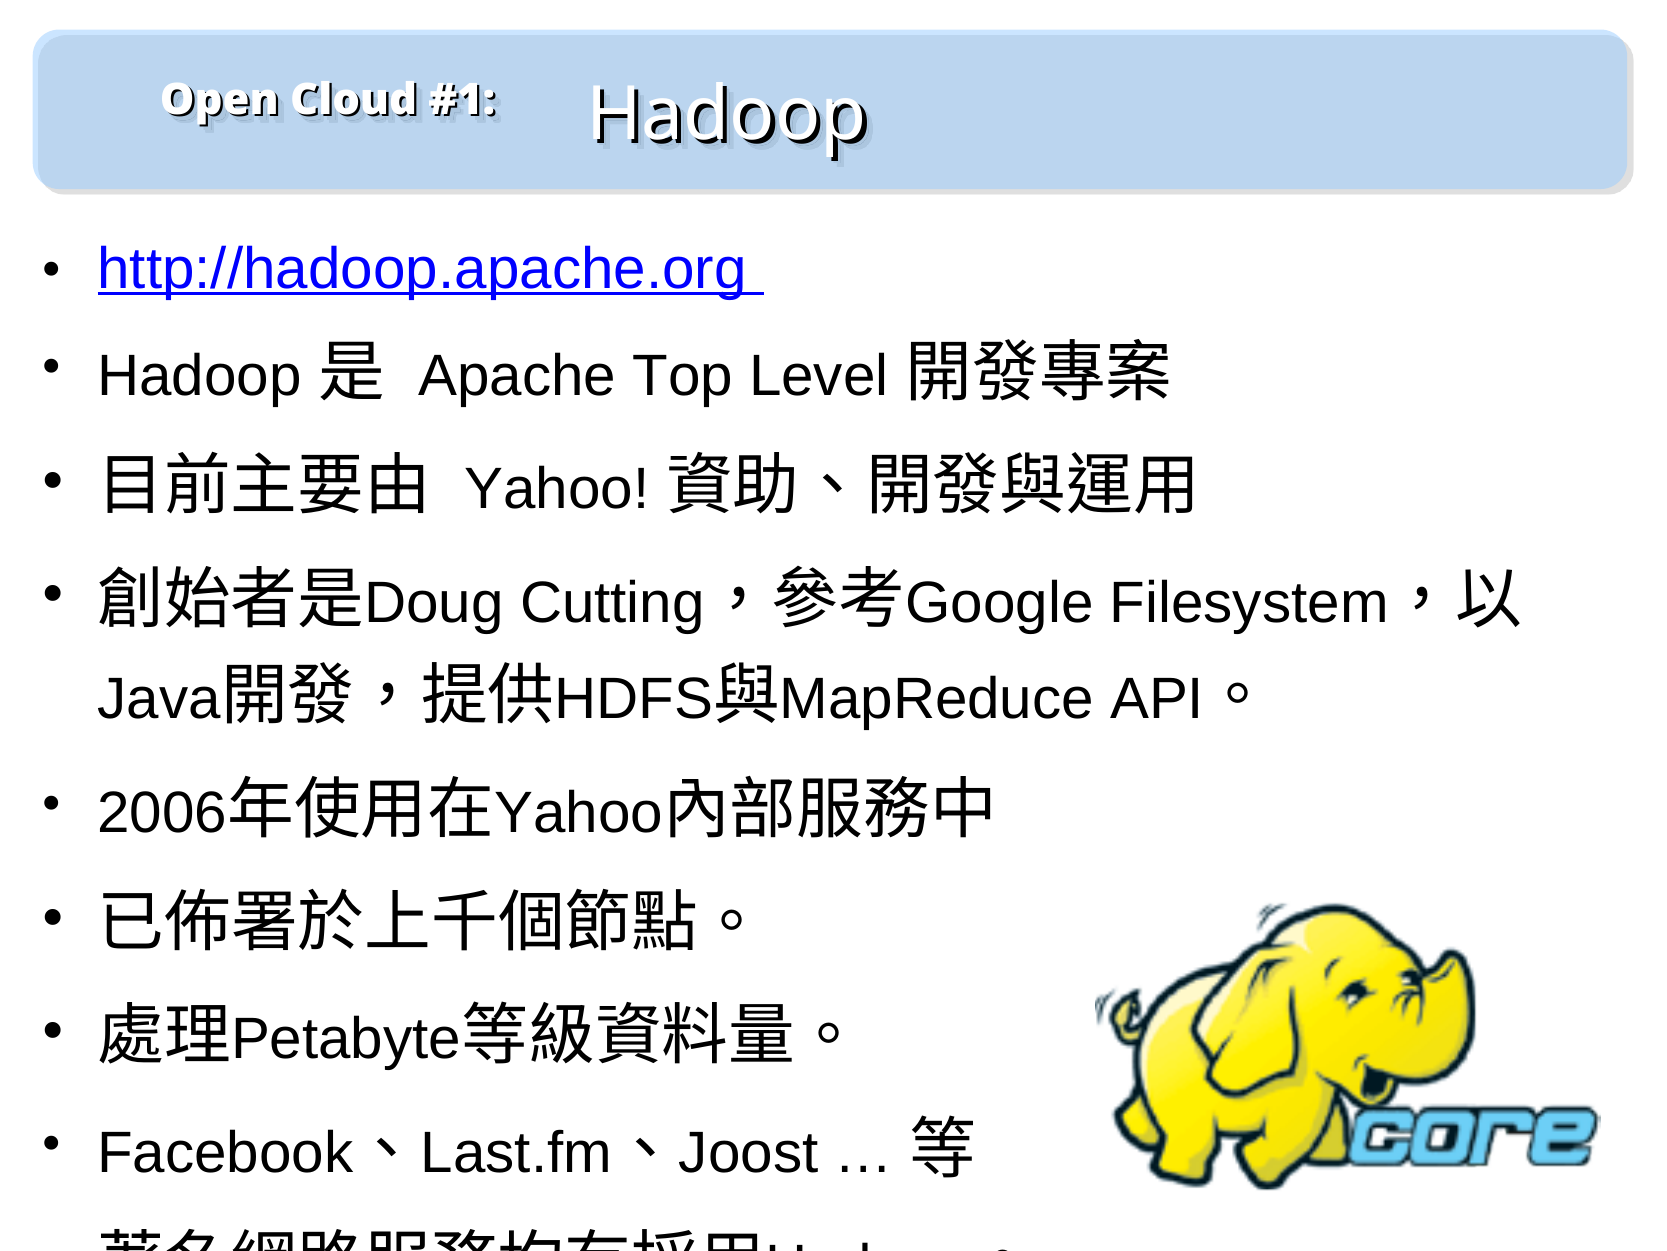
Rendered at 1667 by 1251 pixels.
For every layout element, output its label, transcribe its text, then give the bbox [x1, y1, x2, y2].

text_box Open Cloud #1: Hadoop [32, 29, 1628, 190]
list http://hadoop.apache.org Hadoop 是 Apache Top Level 開發專案 目前主要由 Yahoo! 資助、開發與運用 創始者是Doug Cutting，參考Google Filesystem，以Java開發，提供HDFS與MapReduce API。 2006年使用在Yahoo內部服務中 已佈署於上千個節點。 處理Petabyte等級資料量。 Facebook、Last.fm、Joost … 等 著名網路服務均有採用Hadoop。 [41, 236, 1607, 1155]
picture [1095, 898, 1601, 1194]
